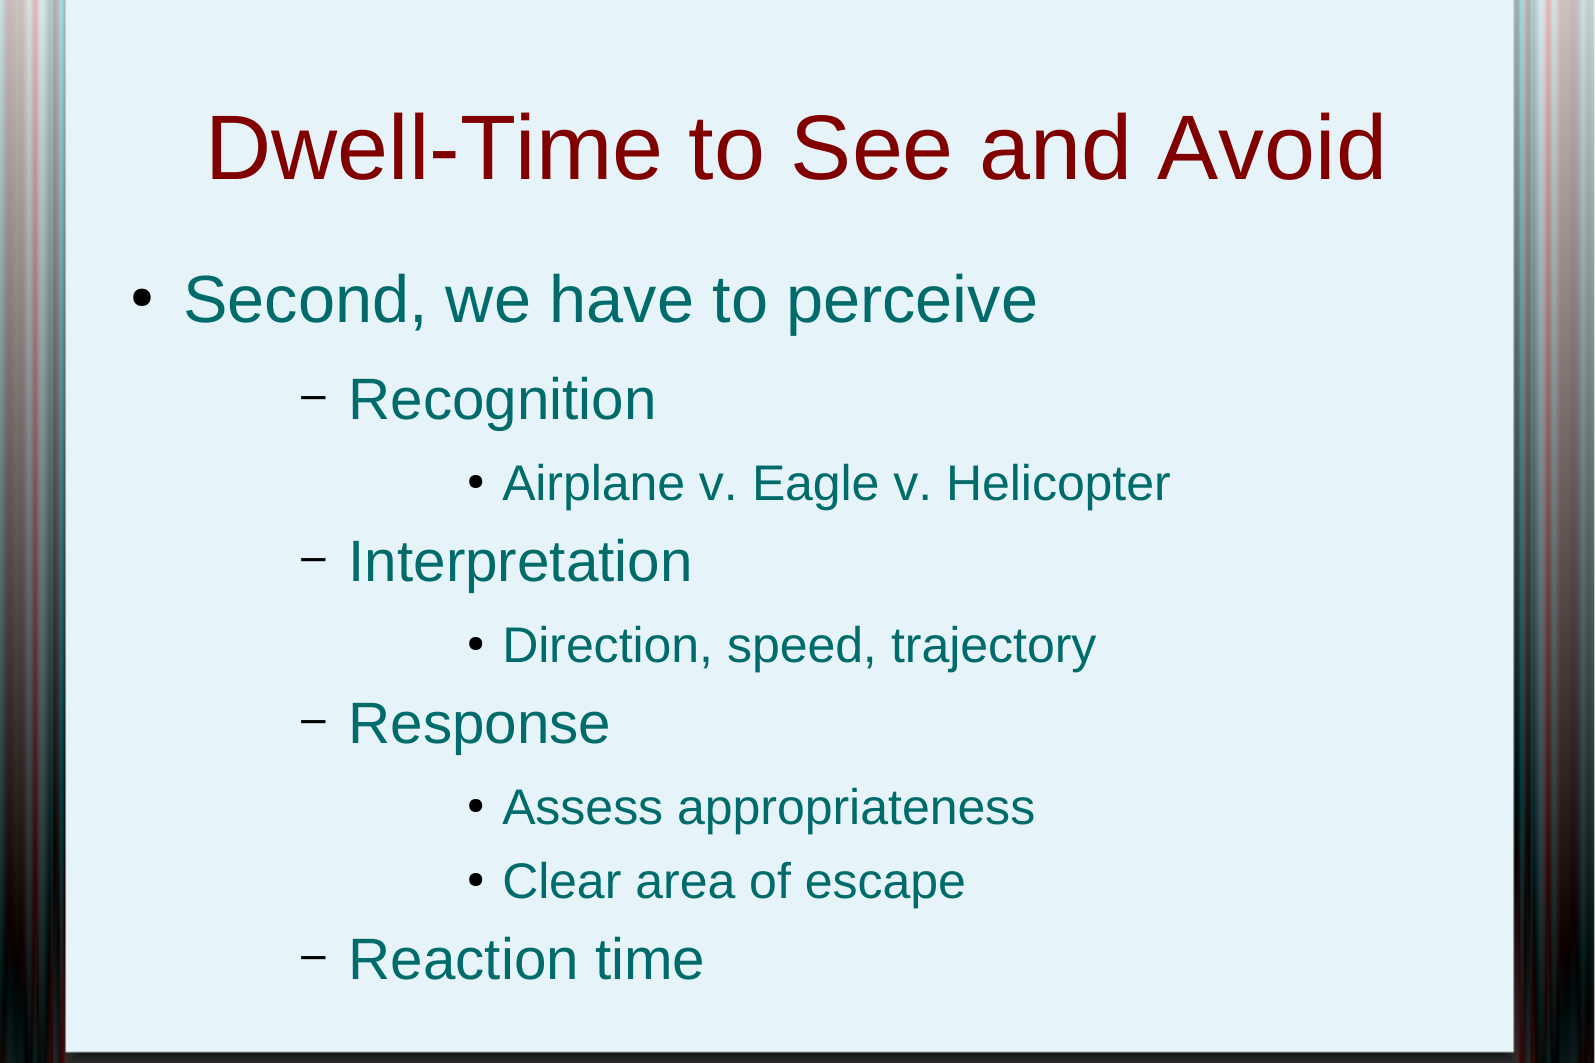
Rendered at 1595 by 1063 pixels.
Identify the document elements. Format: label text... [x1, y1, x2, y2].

title Dwell-Time to See and Avoid [113, 75, 1481, 220]
list Second, we have to perceive Recognition Airplane v. Eagle v. Helicopter Interpretation Direction, speed, trajectory Response Assess appropriateness Clear area of escape Reaction time [112, 262, 1463, 1013]
picture [0, 0, 1595, 1063]
